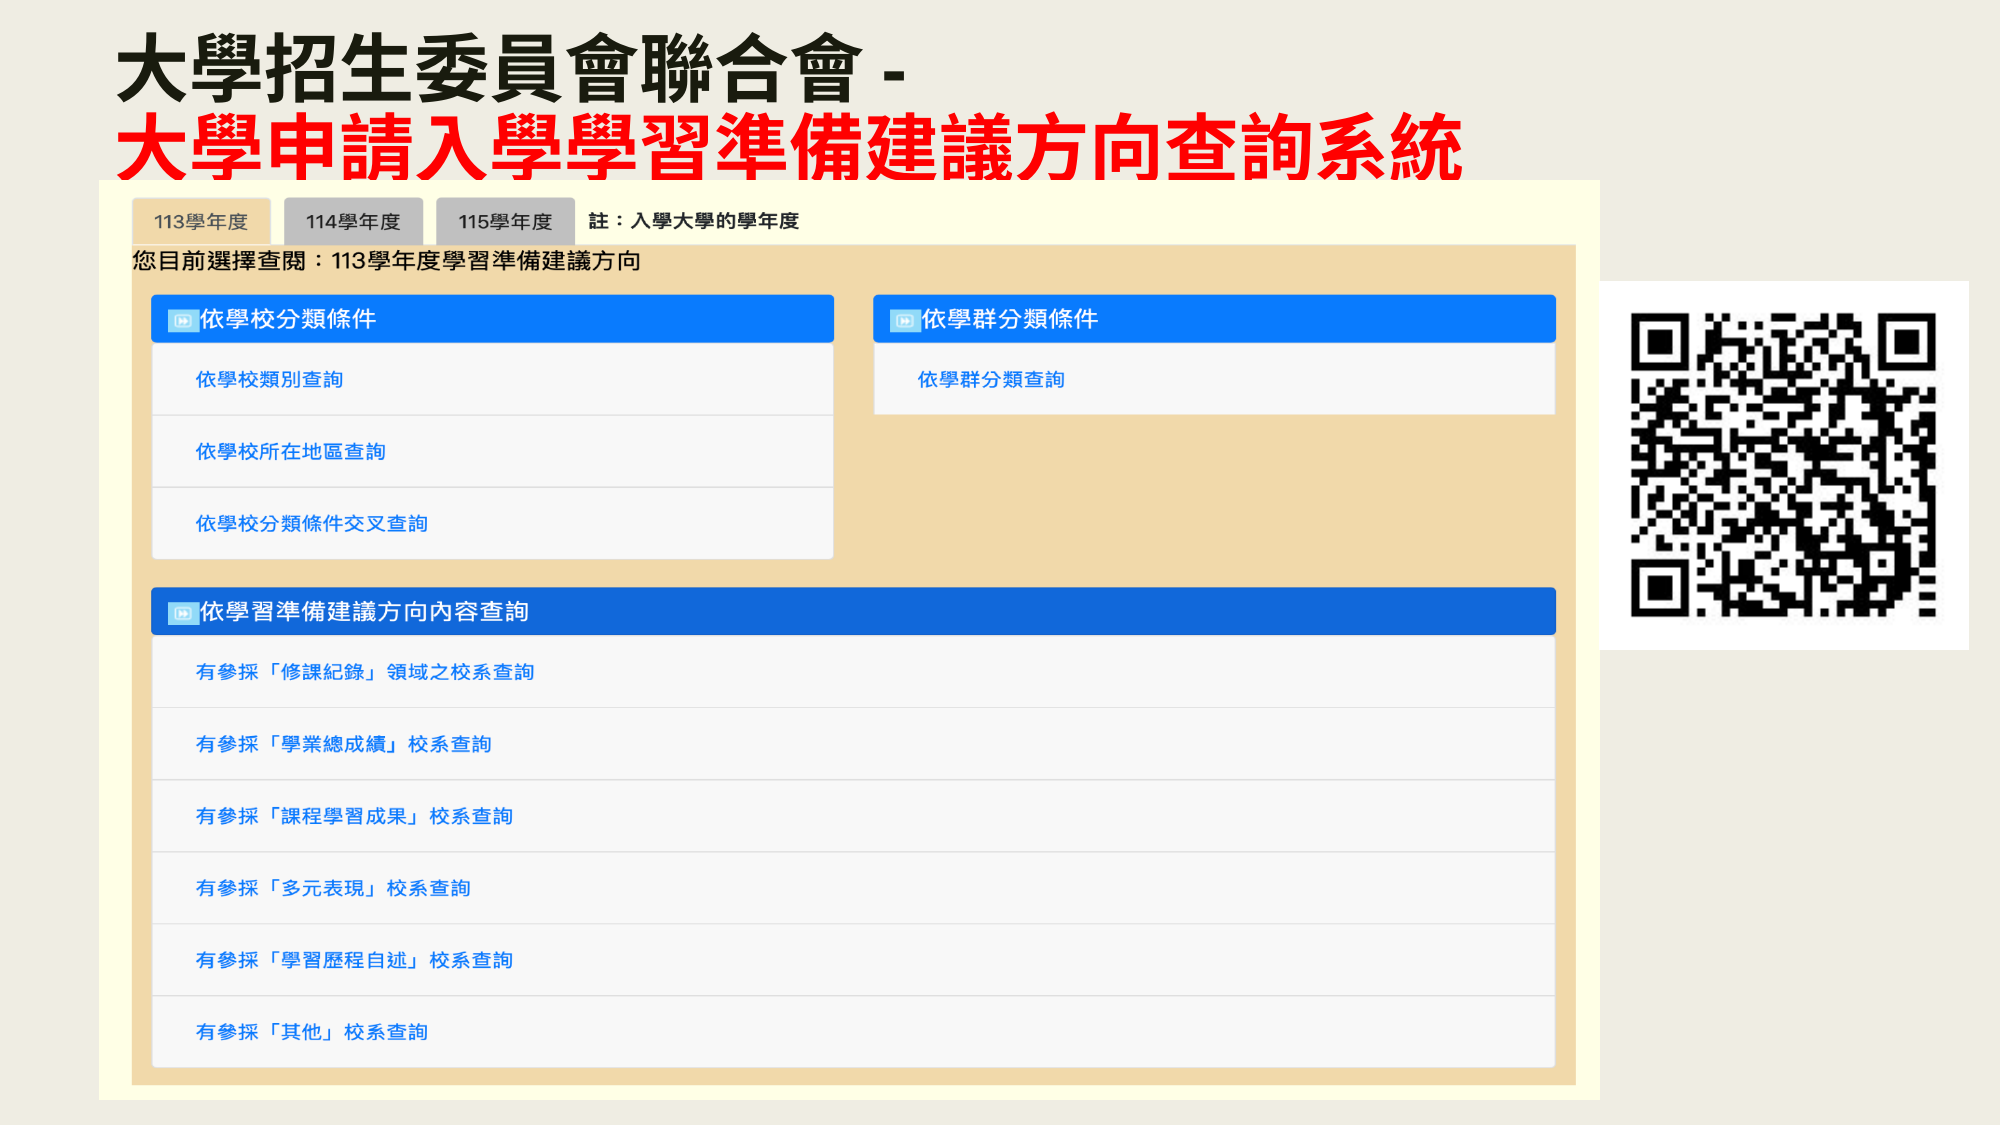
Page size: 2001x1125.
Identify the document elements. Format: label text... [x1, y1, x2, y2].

picture [99, 180, 1969, 1100]
title 大學招生委員會聯合會- 大學申請入學學習準備建議方向查詢系統 [99, 24, 1863, 269]
